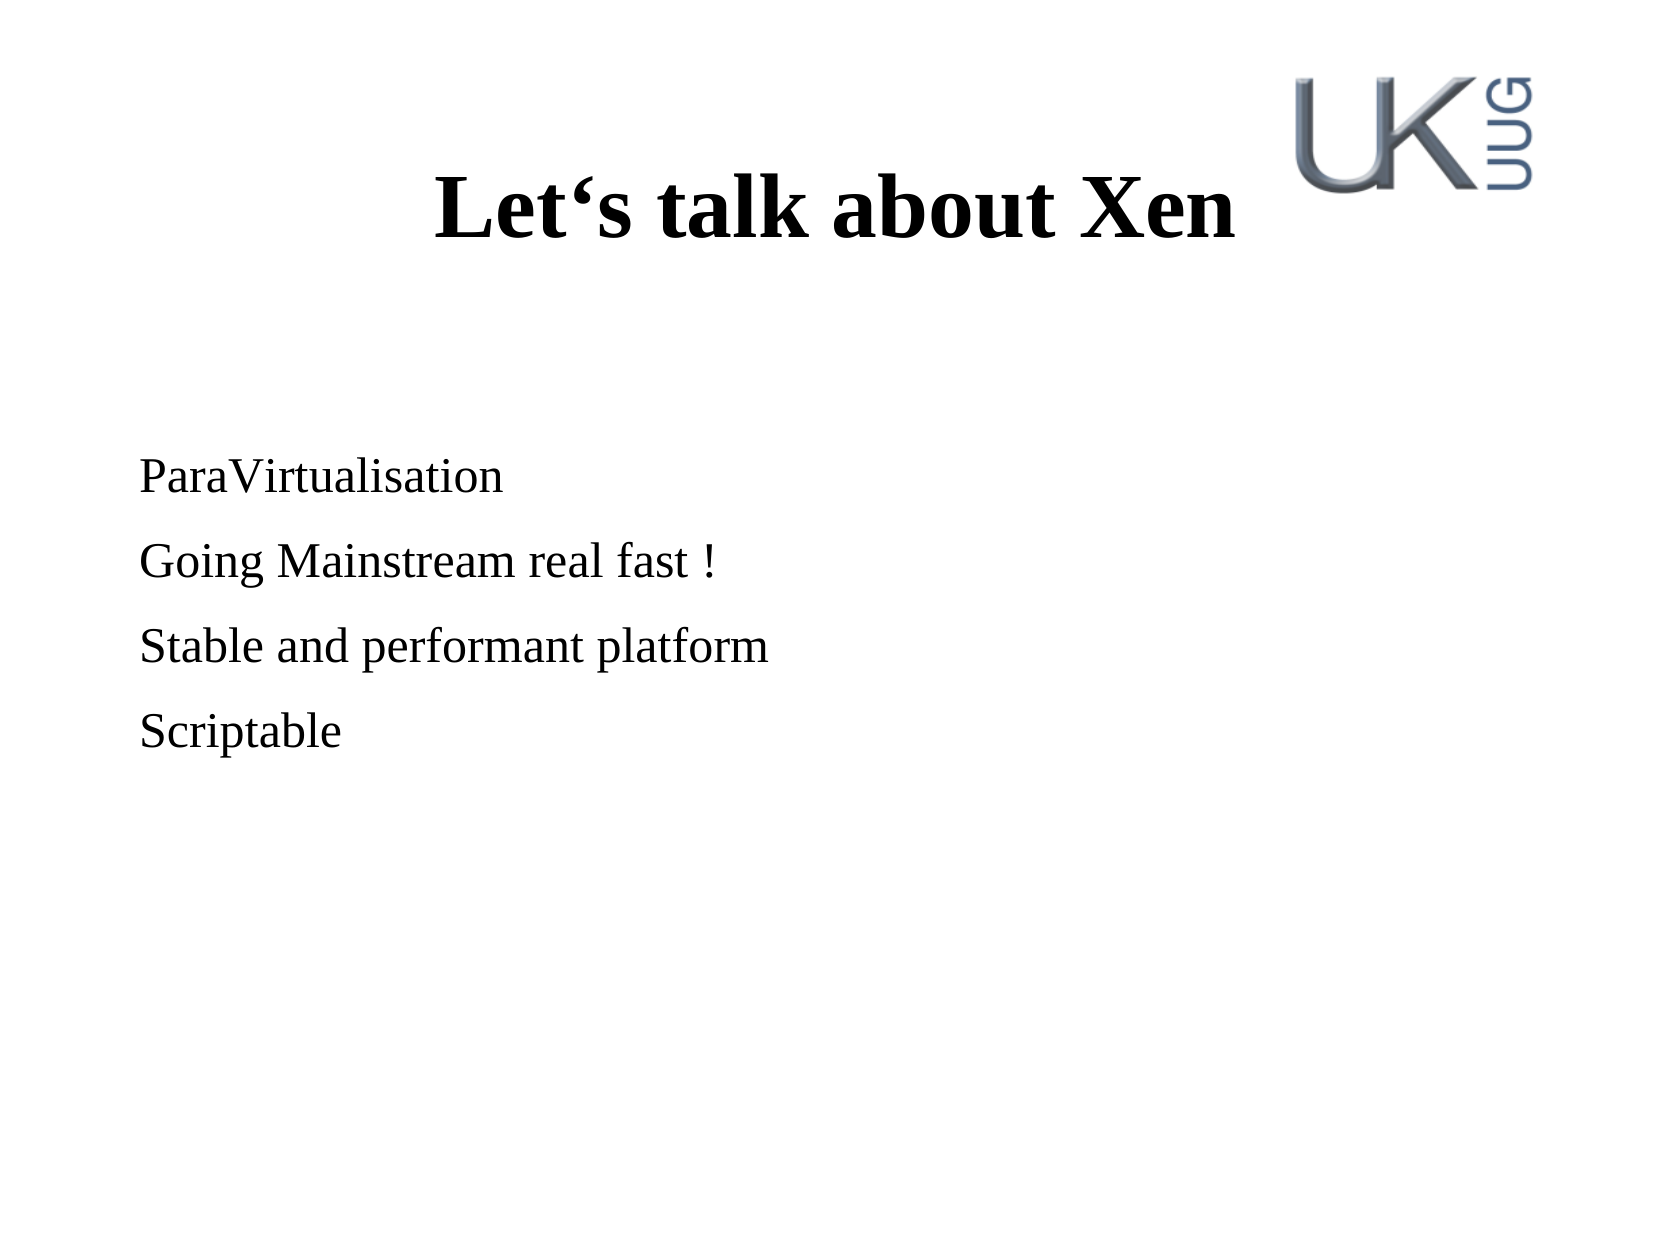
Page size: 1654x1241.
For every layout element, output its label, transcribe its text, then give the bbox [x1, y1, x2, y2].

picture [1289, 74, 1538, 196]
title Let‘s talk about Xen [121, 102, 1534, 311]
list ParaVirtualisation Going Mainstream real fast ! Stable and performant platform Scriptable [121, 344, 1534, 1127]
